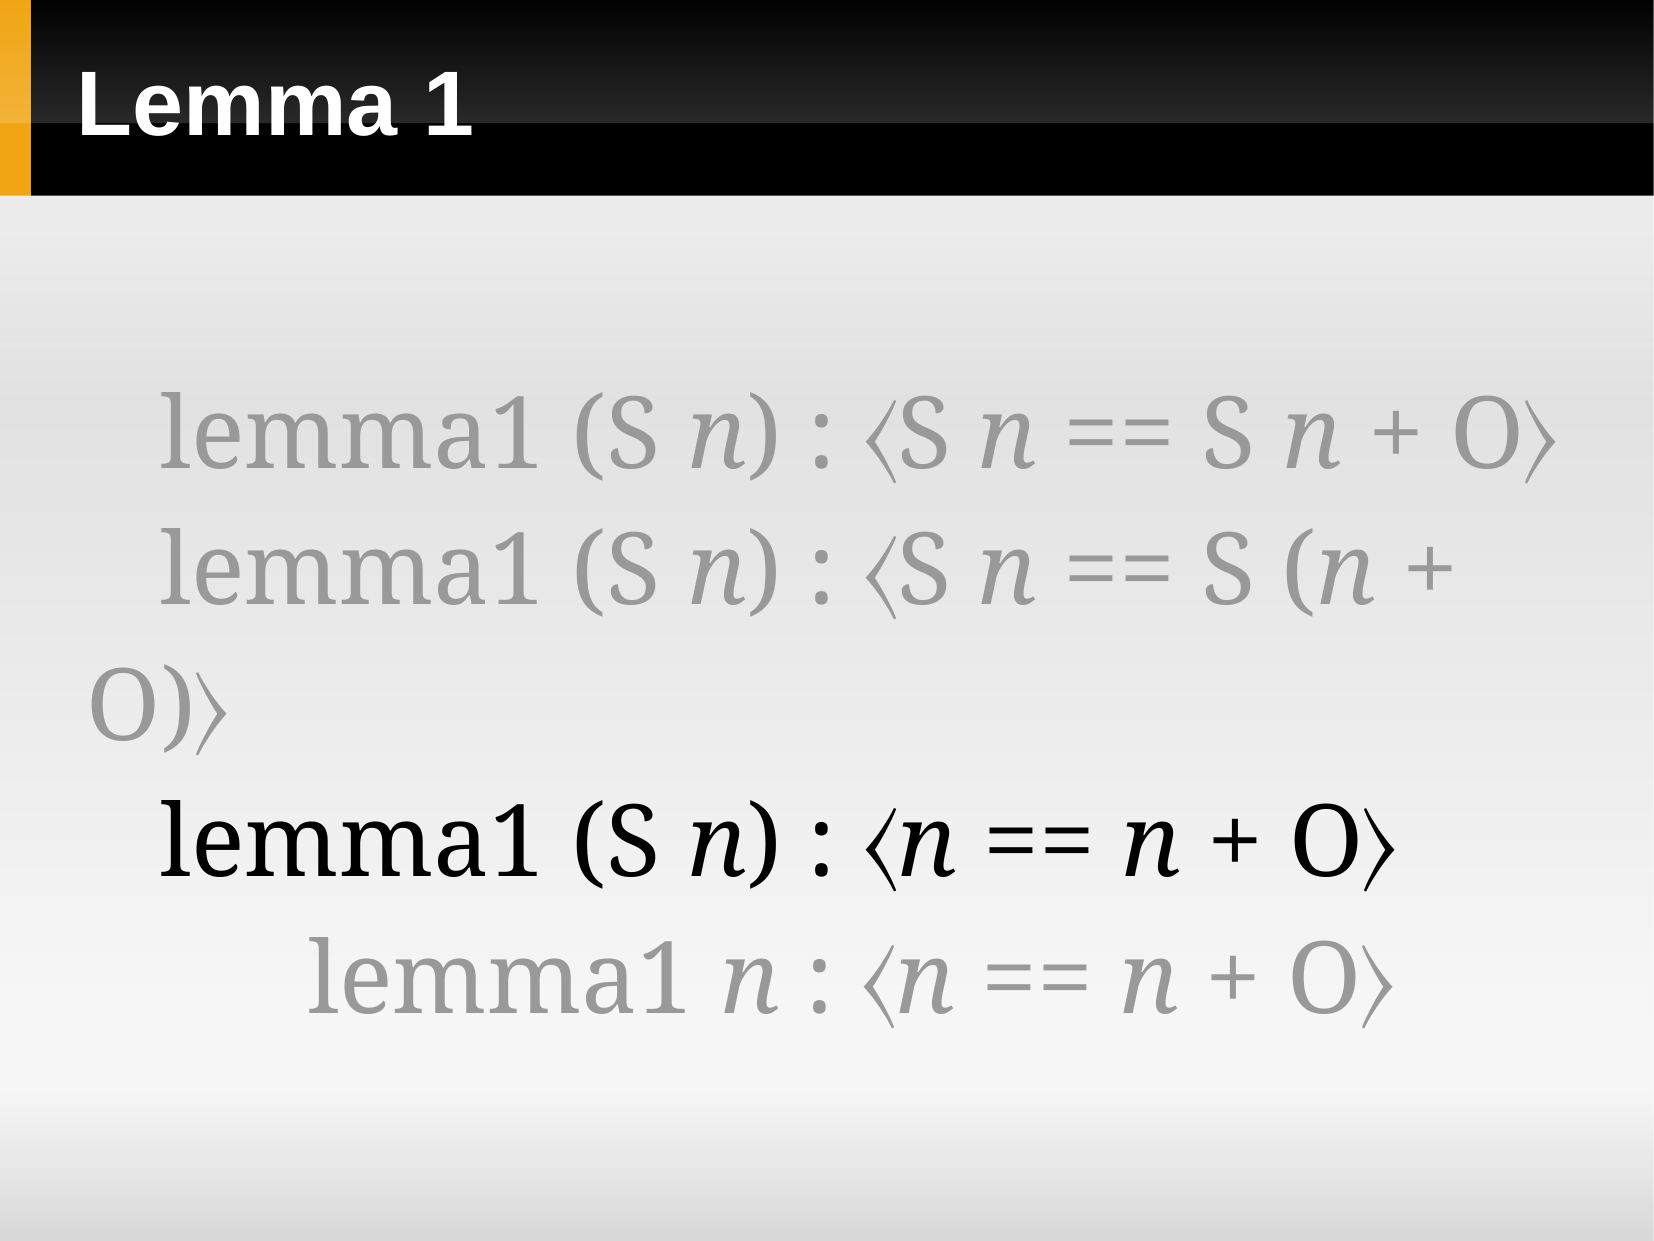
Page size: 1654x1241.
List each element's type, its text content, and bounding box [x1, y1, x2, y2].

picture [0, 0, 1654, 1241]
subtitle lemma1 (S n) : 〈S n == S n + O〉 lemma1 (S n) : 〈S n == S (n + O)〉 lemma1 (S n) : 〈n == n + O〉 lemma1 n : 〈n == n + O〉 [86, 300, 1576, 1104]
title Lemma 1 [76, 7, 1565, 200]
